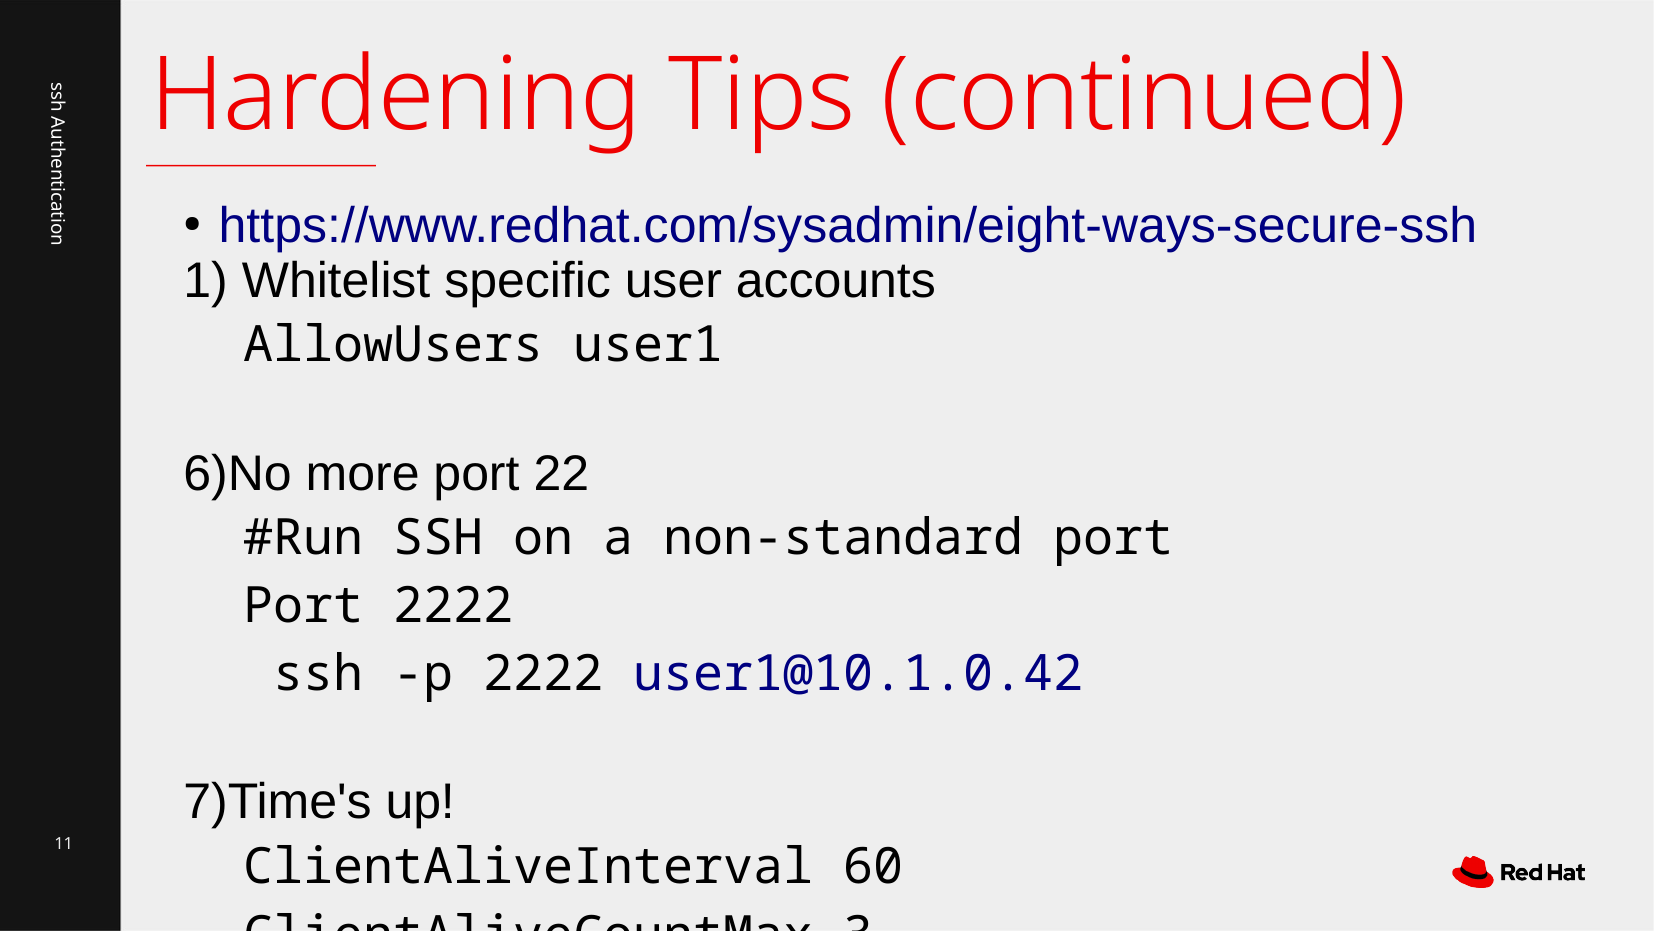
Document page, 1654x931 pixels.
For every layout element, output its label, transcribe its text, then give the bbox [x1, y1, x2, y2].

text_box https://www.redhat.com/sysadmin/eight-ways-secure-ssh Whitelist specific user accounts AllowUsers user1 No more port 22 #Run SSH on a non-standard port Port 2222 ssh -p 2222 user1@10.1.0.42 Time's up! ClientAliveInterval 60 ClientAliveCountMax 3 [168, 189, 1501, 828]
picture [552, 927, 564, 931]
picture [342, 927, 354, 931]
picture [612, 927, 624, 931]
text_box ssh Authentication [0, 0, 119, 699]
picture [435, 922, 441, 931]
title Hardening Tips (continued) [150, 27, 1613, 273]
picture [0, 0, 1654, 931]
picture [373, 927, 384, 931]
picture [673, 927, 684, 931]
